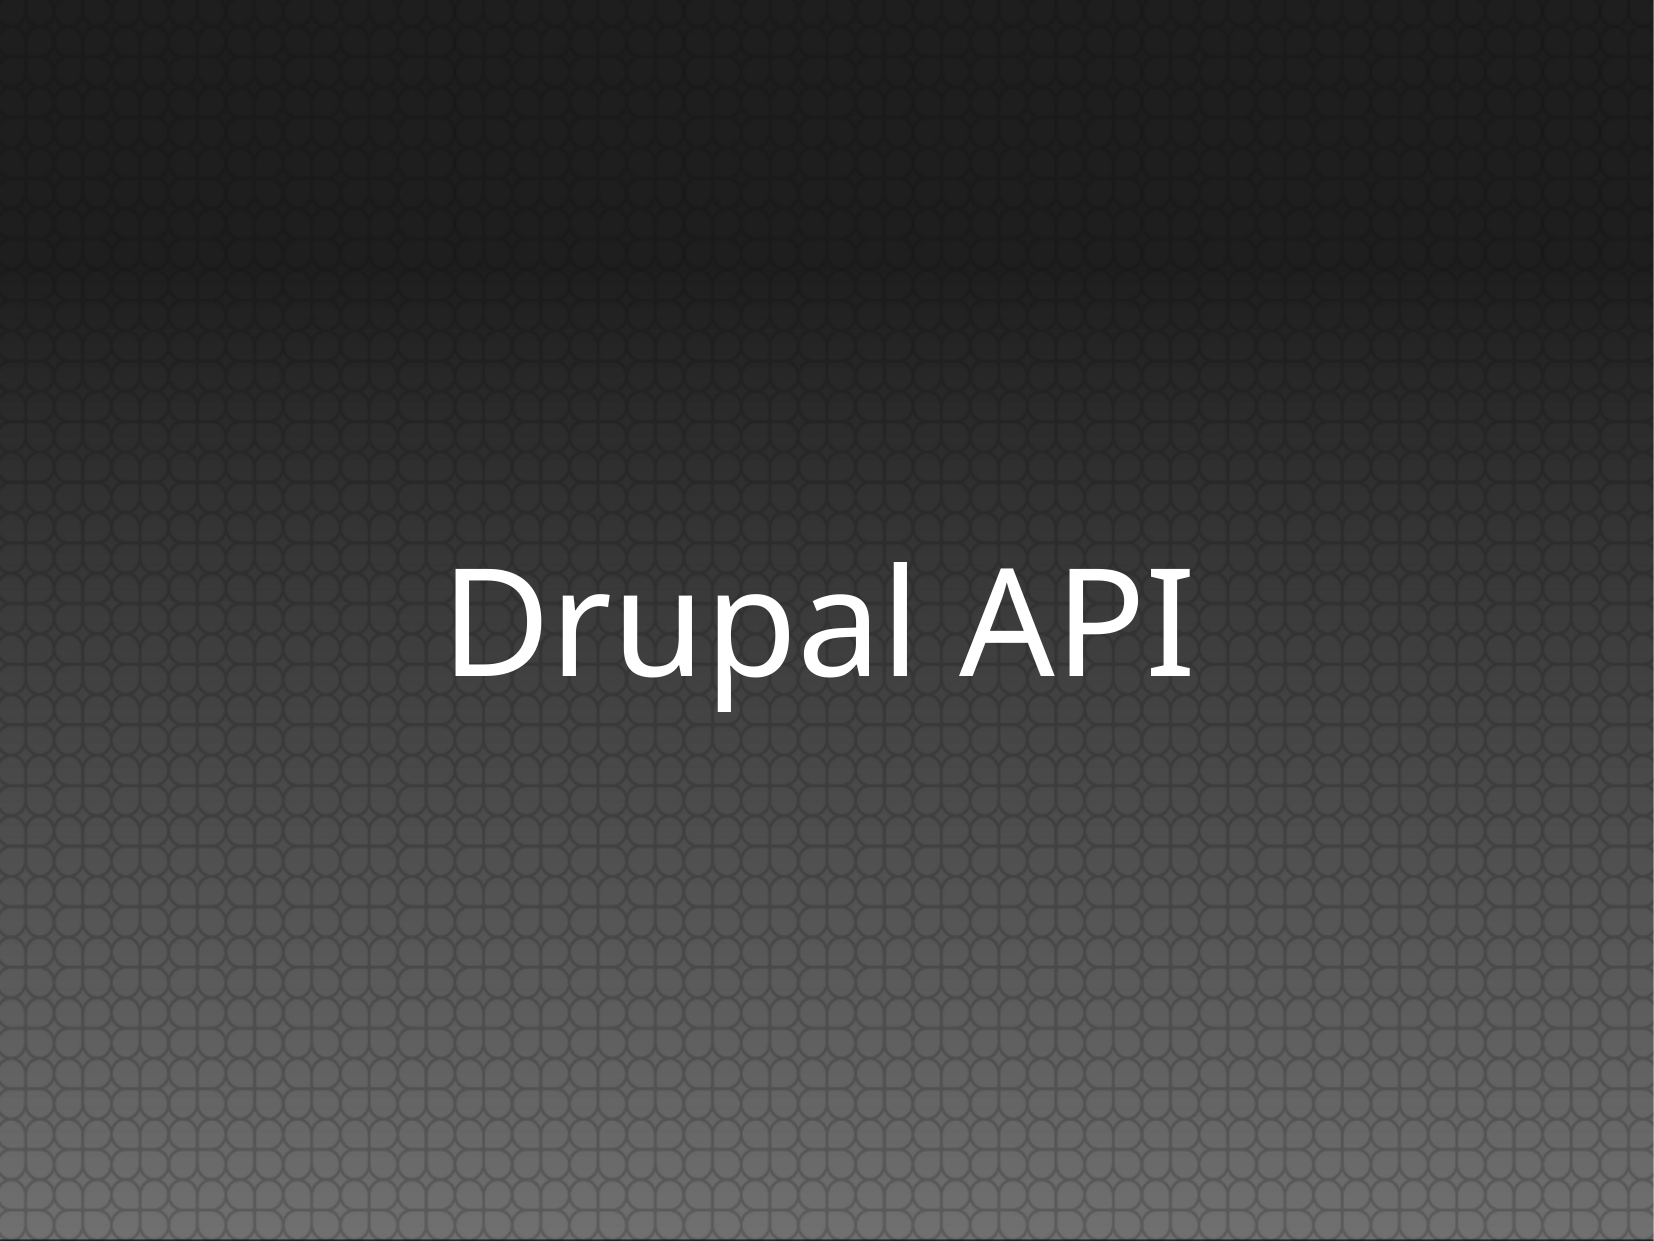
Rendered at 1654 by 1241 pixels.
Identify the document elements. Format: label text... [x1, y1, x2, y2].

picture [0, 0, 1654, 1241]
title Drupal API [75, 525, 1564, 713]
